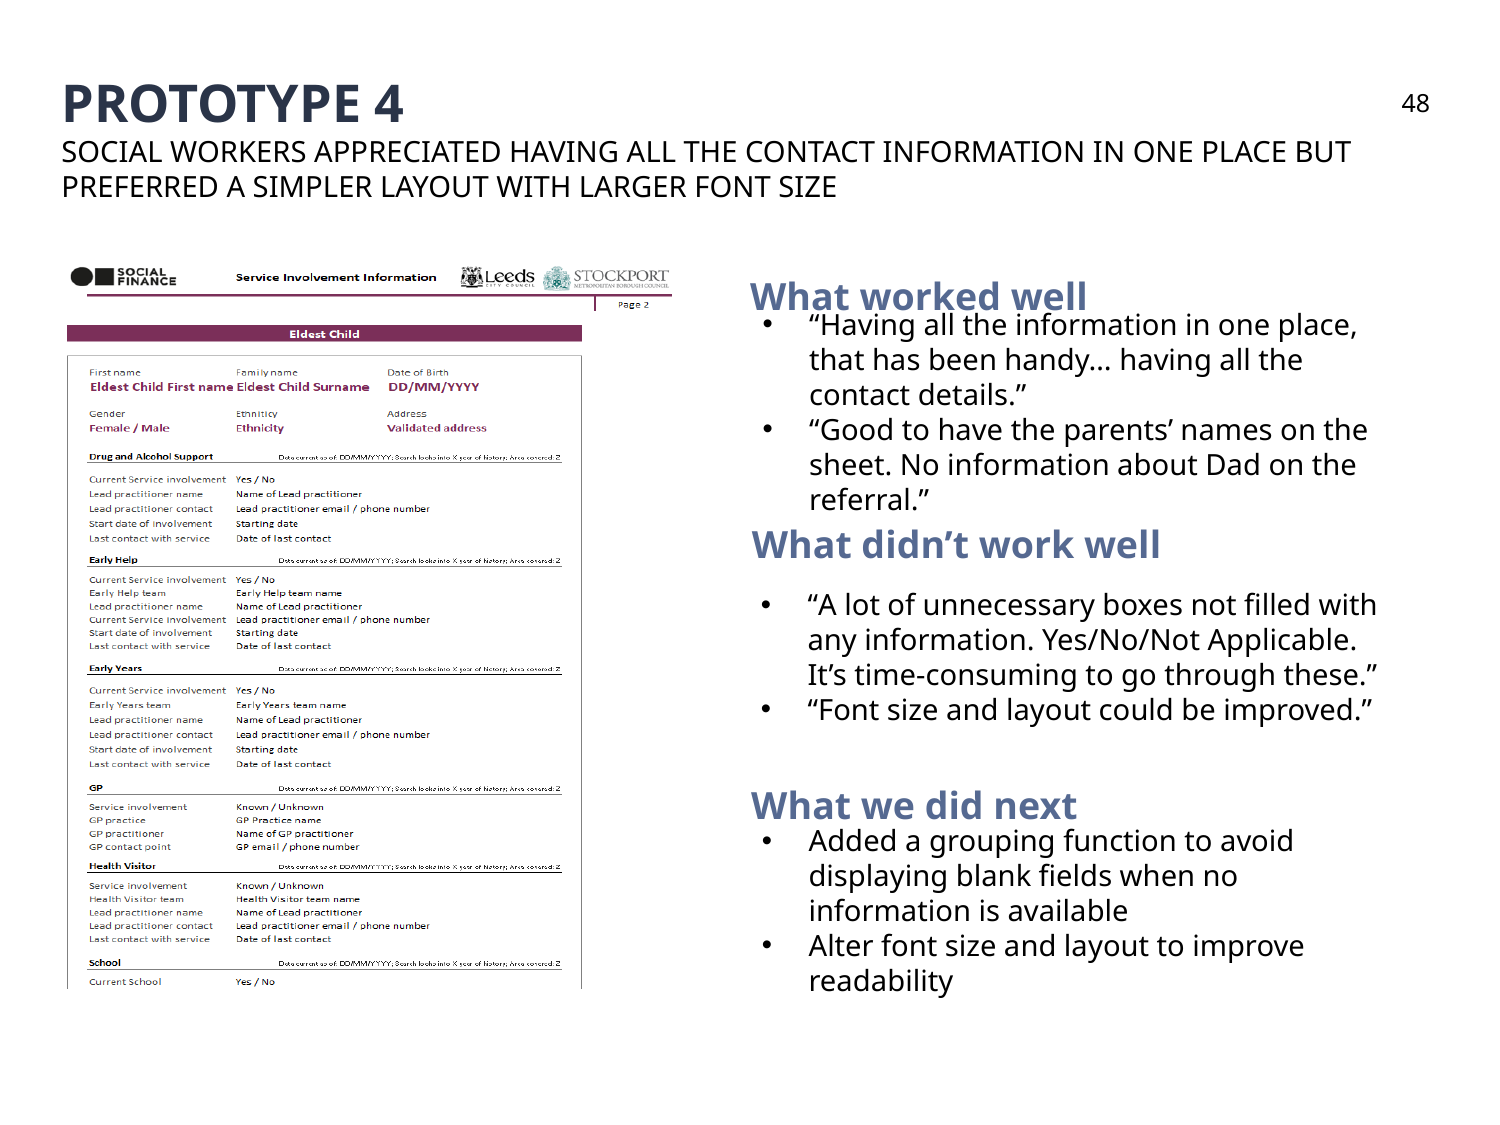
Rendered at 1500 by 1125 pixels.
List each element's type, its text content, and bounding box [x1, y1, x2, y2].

text_box What we did next [736, 685, 1455, 867]
text_box What didn’t work well [736, 423, 1455, 606]
slide_number <number> [1388, 87, 1431, 148]
text_box “A lot of unnecessary boxes not filled with any information. Yes/No/Not Applicable. It’s time-consuming to go through these.” “Font size and layout could be improved.” [745, 578, 1409, 735]
picture [46, 260, 686, 989]
text_box Added a grouping function to avoid displaying blank fields when no information is available Alter font size and layout to improve readability [746, 831, 1409, 989]
text_box What worked well [749, 272, 1471, 393]
text_box PROTOTYPE 4 SOCIAL WORKERS APPRECIATED HAVING ALL THE CONTACT INFORMATION IN ONE PLACE BUT PREFERRED A SIMPLER LAYOUT WITH LARGER FONT SIZE [61, 70, 1379, 263]
text_box “Having all the information in one place, that has been handy… having all the contact details.” “Good to have the parents’ names on the sheet. No information about Dad on the referral.” [747, 332, 1410, 490]
